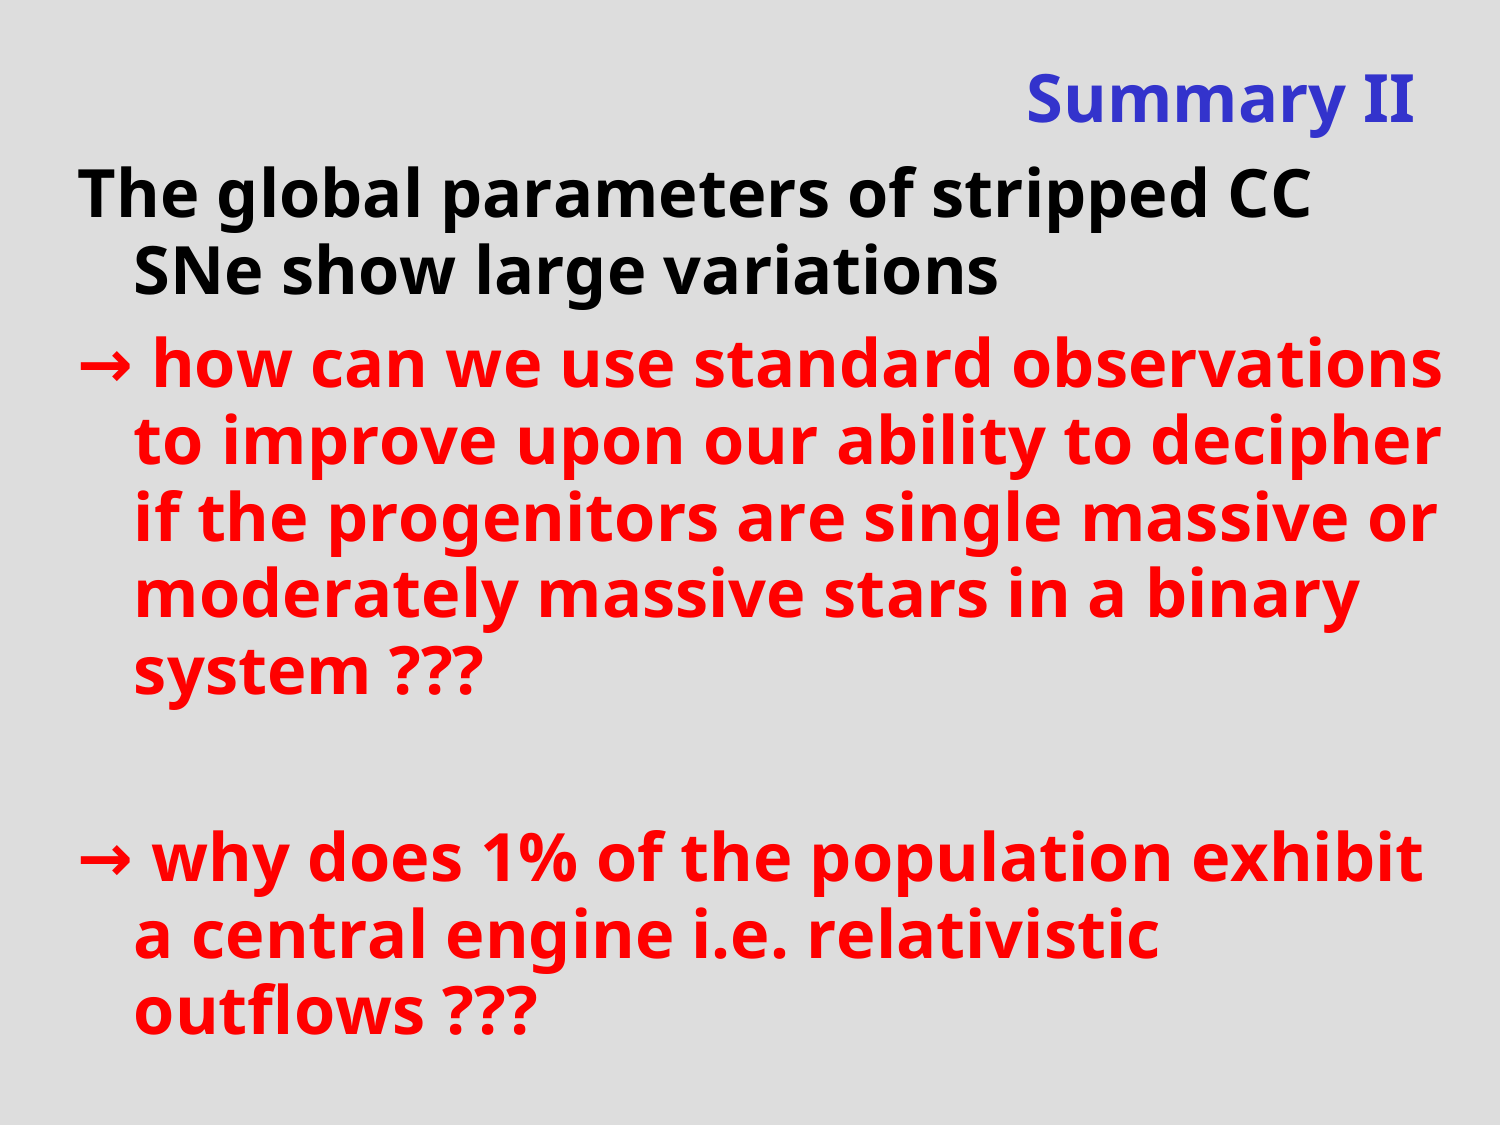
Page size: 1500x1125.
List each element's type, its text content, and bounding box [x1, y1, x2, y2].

text_box Summary II [825, 52, 1431, 146]
text_box The global parameters of stripped CC SNe show large variations → how can we use standard observations to improve upon our ability to decipher if the progenitors are single massive or moderately massive stars in a binary system ??? → why does 1% of the population exhibit a central engine i.e. relativistic outflows ??? [63, 146, 1465, 1058]
